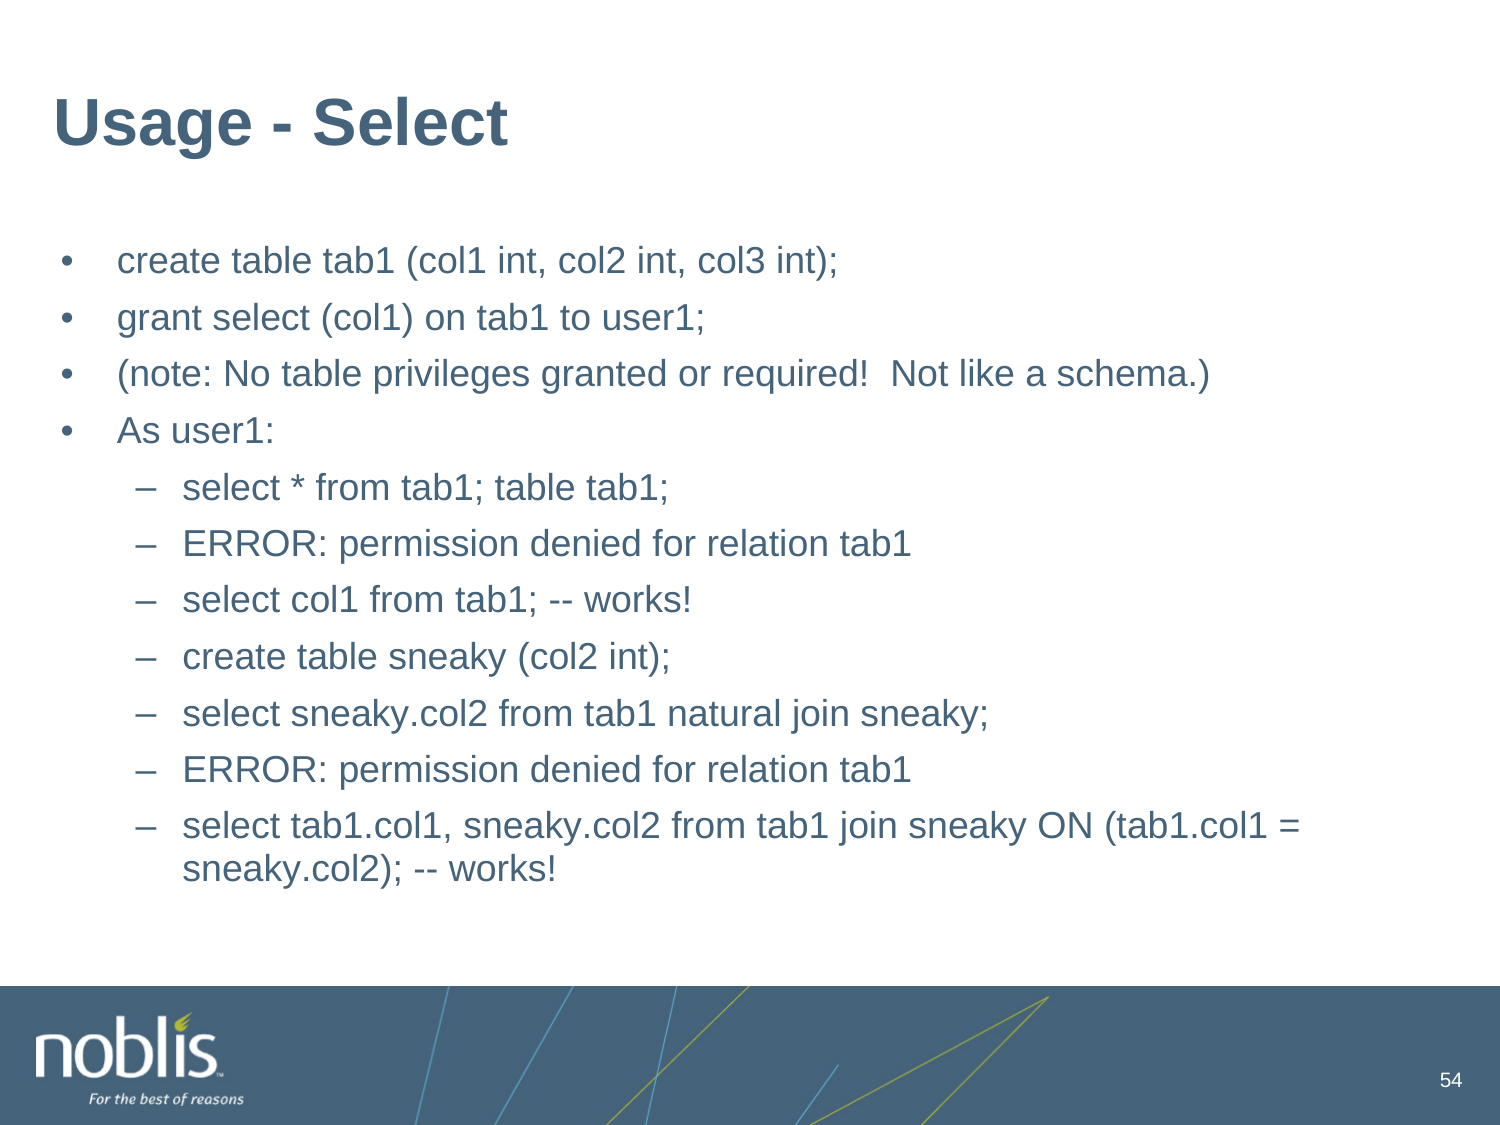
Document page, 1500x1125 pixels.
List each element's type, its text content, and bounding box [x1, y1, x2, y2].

title Usage - Select [53, 38, 1438, 211]
list create table tab1 (col1 int, col2 int, col3 int); grant select (col1) on tab1 to user1; (note: No table privileges granted or required! Not like a schema.) As user1: select * from tab1; table tab1; ERROR: permission denied for relation tab1 select col1 from tab1; -- works! create table sneaky (col2 int); select sneaky.col2 from tab1 natural join sneaky; ERROR: permission denied for relation tab1 select tab1.col1, sneaky.col2 from tab1 join sneaky ON (tab1.col1 = sneaky.col2); -- works! [60, 239, 1437, 944]
picture [0, 986, 1500, 1125]
